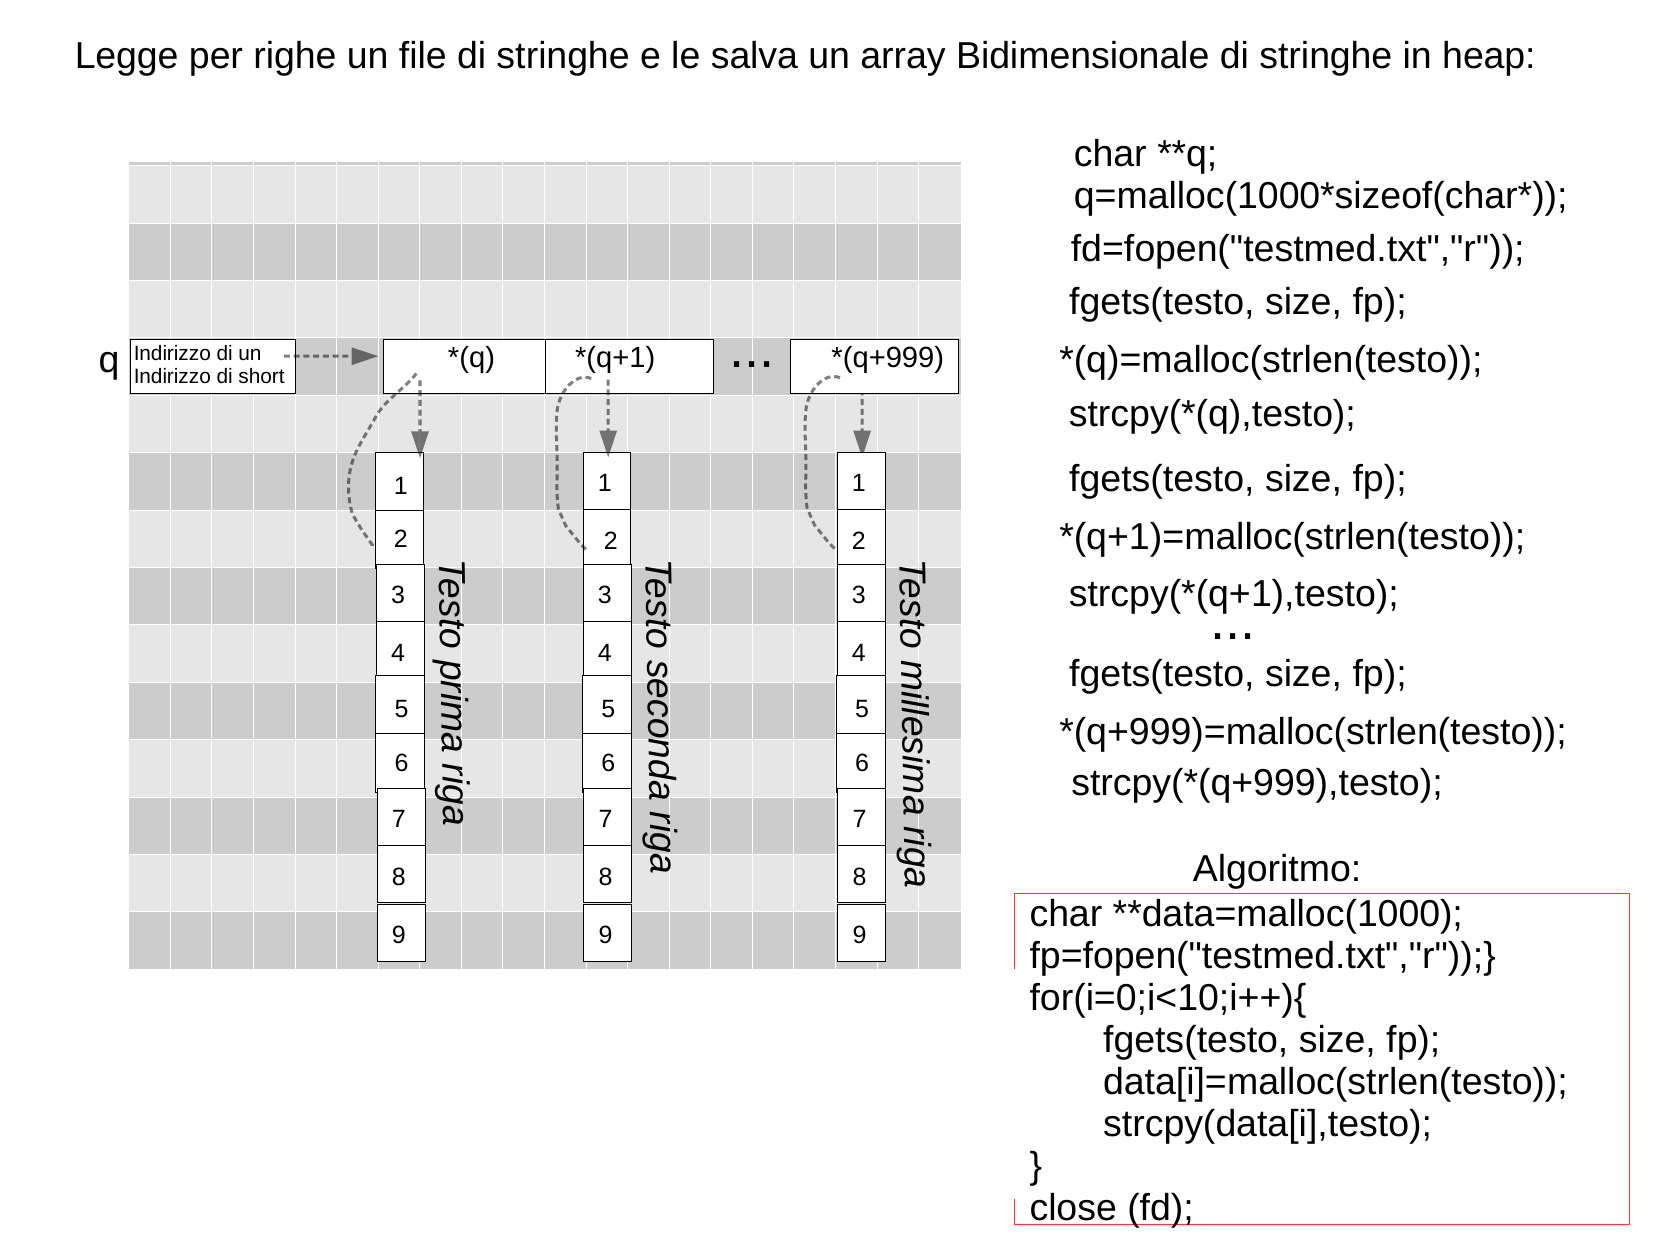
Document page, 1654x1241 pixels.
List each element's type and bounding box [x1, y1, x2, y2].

table_cell [628, 928, 669, 969]
table_cell [503, 912, 544, 969]
table_cell [212, 453, 253, 510]
table_cell [212, 625, 253, 682]
table_cell [711, 511, 752, 567]
table_cell [462, 224, 502, 280]
table_cell [212, 511, 253, 567]
table_cell [212, 224, 253, 280]
table_cell [337, 453, 375, 510]
table_cell [129, 224, 170, 280]
table_cell [711, 625, 752, 682]
table_cell [836, 855, 854, 911]
table_cell [369, 357, 378, 395]
table_cell [545, 568, 583, 624]
table_cell [420, 928, 461, 969]
table_cell [129, 683, 170, 739]
table_cell [670, 912, 710, 969]
table_cell [369, 338, 378, 355]
table_cell [886, 511, 918, 544]
table_cell [129, 453, 170, 510]
table_cell [379, 962, 419, 969]
table_cell [212, 683, 253, 739]
table_cell [794, 224, 835, 280]
table_cell [254, 740, 295, 797]
table_cell [753, 387, 793, 395]
table_cell [379, 396, 419, 452]
table_cell [296, 683, 336, 739]
table_cell [212, 568, 253, 624]
table_cell [794, 625, 835, 682]
table_cell [212, 396, 253, 452]
table_cell [254, 625, 295, 682]
table_cell [711, 453, 752, 510]
table_cell [129, 798, 170, 854]
table_cell [462, 281, 502, 333]
table_cell [711, 281, 752, 337]
table_cell [545, 166, 586, 223]
table_cell [171, 798, 211, 854]
table_cell [337, 912, 378, 969]
table_cell [878, 224, 918, 280]
table_cell [503, 224, 544, 280]
table_cell [545, 511, 583, 567]
table_cell [483, 683, 502, 739]
table_cell [794, 683, 835, 739]
table_cell [171, 740, 211, 797]
table_cell [692, 855, 710, 911]
table_cell [296, 912, 336, 969]
table_cell [337, 396, 378, 452]
table_cell [379, 166, 419, 223]
table_cell [481, 568, 502, 624]
table_cell [254, 855, 295, 911]
table_cell [711, 396, 752, 452]
table_cell [753, 740, 793, 797]
table_cell [545, 396, 586, 452]
table_cell [296, 568, 336, 624]
table_cell [296, 625, 336, 682]
table_cell [254, 683, 295, 739]
table_cell [711, 740, 752, 797]
table_cell [919, 224, 961, 280]
table_cell [503, 453, 544, 510]
text_box [980, 124, 1636, 443]
table_cell [545, 798, 583, 854]
table_cell [711, 224, 752, 280]
table_cell [379, 338, 419, 395]
table_cell [129, 396, 170, 452]
table_cell [337, 625, 376, 682]
table_cell [462, 166, 502, 223]
table_cell [254, 166, 295, 223]
table_cell [462, 912, 502, 969]
table_cell [296, 396, 336, 452]
table_cell [794, 166, 835, 223]
table_cell [462, 511, 502, 567]
table_cell [171, 166, 211, 223]
table_cell [485, 798, 502, 854]
table_cell [484, 740, 502, 797]
table_cell [753, 166, 793, 223]
text_box [99, 840, 1654, 1241]
table_cell [212, 855, 253, 911]
table_cell [942, 625, 961, 682]
table_cell [129, 625, 170, 682]
table_cell [171, 568, 211, 624]
table_cell [171, 453, 211, 510]
table_cell [129, 912, 170, 969]
table_cell [794, 396, 835, 452]
table_cell [296, 740, 336, 797]
table_cell [171, 625, 211, 682]
table_cell [212, 740, 253, 797]
table_cell [753, 912, 793, 969]
table_cell [254, 511, 295, 567]
table_cell [503, 683, 544, 739]
table_cell [485, 855, 502, 911]
table_cell [753, 281, 793, 310]
table_cell [545, 281, 586, 337]
table_cell [254, 396, 295, 452]
table_cell [919, 166, 961, 223]
table_cell [462, 453, 502, 510]
table_cell [919, 453, 961, 510]
table_cell [254, 281, 295, 334]
table_cell [379, 224, 419, 280]
table_cell [878, 281, 918, 333]
table_cell [688, 625, 710, 682]
table_cell [254, 798, 295, 854]
table_cell [171, 224, 211, 280]
table_cell [212, 912, 253, 969]
table_cell [670, 224, 710, 280]
table_cell [545, 912, 586, 969]
table_cell [878, 928, 918, 969]
table_cell [129, 511, 170, 567]
table_cell [587, 396, 627, 452]
table_cell [670, 396, 710, 452]
table_cell [337, 683, 375, 739]
table_cell [337, 798, 377, 854]
table_cell [794, 798, 835, 854]
table_cell [420, 166, 461, 223]
table_cell [545, 683, 582, 739]
table_cell [794, 511, 835, 567]
table_cell [545, 740, 583, 797]
table_cell [711, 387, 752, 395]
table_cell [836, 166, 877, 223]
table_cell [129, 568, 170, 624]
table_cell [337, 855, 378, 911]
table_cell [337, 281, 378, 337]
table_cell [296, 281, 336, 334]
table_cell [503, 855, 544, 911]
table_cell [503, 568, 544, 624]
table_cell [919, 396, 961, 452]
table_cell [171, 683, 211, 739]
table_cell [711, 166, 752, 223]
table_cell [420, 224, 461, 280]
text_box [375, 452, 487, 962]
table_cell [129, 740, 170, 797]
table_cell [945, 798, 961, 854]
table_cell [919, 281, 961, 333]
table_cell [296, 453, 336, 510]
table_cell [794, 912, 835, 969]
table_cell [946, 855, 961, 911]
table_cell [171, 396, 211, 452]
table_cell [753, 396, 793, 452]
table_cell [878, 166, 918, 223]
table_cell [670, 281, 710, 337]
table_cell [836, 224, 877, 280]
table_cell [337, 511, 375, 567]
table_cell [878, 396, 918, 452]
table_cell [587, 224, 627, 280]
table_cell [711, 855, 752, 911]
table_cell [688, 568, 710, 624]
table_cell [254, 224, 295, 280]
table_cell [753, 224, 793, 280]
table_cell [711, 798, 752, 854]
table_cell [587, 281, 627, 333]
text_box [836, 452, 947, 962]
table_cell [628, 396, 669, 452]
table_cell [943, 683, 961, 739]
table_cell [711, 568, 752, 624]
table_cell [670, 511, 710, 567]
table_cell [919, 912, 961, 969]
table_cell [753, 683, 793, 739]
table_cell [212, 166, 253, 223]
table_cell [337, 740, 377, 797]
table_cell [794, 855, 835, 911]
table_cell [503, 166, 544, 223]
table_cell [503, 625, 544, 682]
table_cell [753, 568, 793, 624]
table_cell [836, 396, 877, 452]
table_cell [482, 625, 502, 682]
table_cell [129, 855, 170, 911]
table_cell [628, 166, 669, 223]
table_cell [503, 396, 544, 452]
table_cell [503, 798, 544, 854]
table_cell [171, 912, 211, 969]
table_cell [711, 683, 752, 739]
table_cell [628, 281, 669, 333]
table_cell [212, 798, 253, 854]
table_cell [503, 740, 544, 797]
table_cell [711, 912, 752, 969]
table_cell [296, 166, 336, 223]
table_cell [254, 453, 295, 510]
table_cell [670, 453, 710, 510]
table_cell [337, 166, 378, 223]
table_cell [753, 855, 793, 911]
table_cell [129, 281, 170, 331]
table_cell [254, 568, 295, 624]
table_cell [836, 281, 877, 333]
table_cell [129, 166, 170, 223]
table_cell [379, 281, 419, 337]
table_cell [503, 281, 544, 337]
table_cell [631, 453, 669, 510]
table_cell [337, 568, 376, 624]
table_cell [545, 224, 586, 280]
table_cell [545, 625, 583, 682]
table_cell [420, 281, 461, 337]
text_box [582, 452, 693, 962]
table_cell [587, 166, 627, 223]
table_cell [794, 453, 835, 510]
text_box [983, 450, 1588, 821]
table_cell [691, 798, 710, 854]
table_cell [753, 625, 793, 682]
table_cell [631, 511, 669, 544]
table_cell [753, 511, 793, 567]
table_cell [794, 740, 835, 797]
table_cell [171, 855, 211, 911]
table_cell [628, 224, 669, 280]
table_cell [545, 453, 583, 510]
table_cell [337, 224, 378, 280]
table_cell [690, 740, 710, 797]
table_cell [545, 855, 586, 911]
table_cell [689, 683, 710, 739]
table_cell [753, 453, 793, 510]
table_cell [254, 912, 295, 969]
table_cell [424, 453, 461, 510]
table_cell [941, 568, 961, 624]
table_cell [171, 281, 211, 334]
table_cell [296, 224, 336, 280]
text_box [60, 26, 1591, 162]
table_cell [836, 912, 877, 969]
table_cell [670, 166, 710, 223]
text_box [383, 310, 991, 394]
table_cell [171, 511, 211, 567]
table_cell [296, 855, 336, 911]
table_cell [296, 511, 336, 567]
table_cell [886, 453, 918, 510]
table_cell [296, 798, 336, 854]
table_cell [587, 962, 627, 969]
table_cell [794, 281, 835, 333]
table_cell [424, 511, 461, 517]
table_cell [919, 511, 961, 567]
table_cell [462, 396, 502, 452]
table_cell [420, 396, 461, 452]
table_cell [753, 798, 793, 854]
table_cell [944, 740, 961, 797]
table_cell [794, 568, 835, 624]
text_box [83, 331, 369, 396]
table_cell [503, 511, 544, 567]
table_cell [212, 281, 253, 334]
